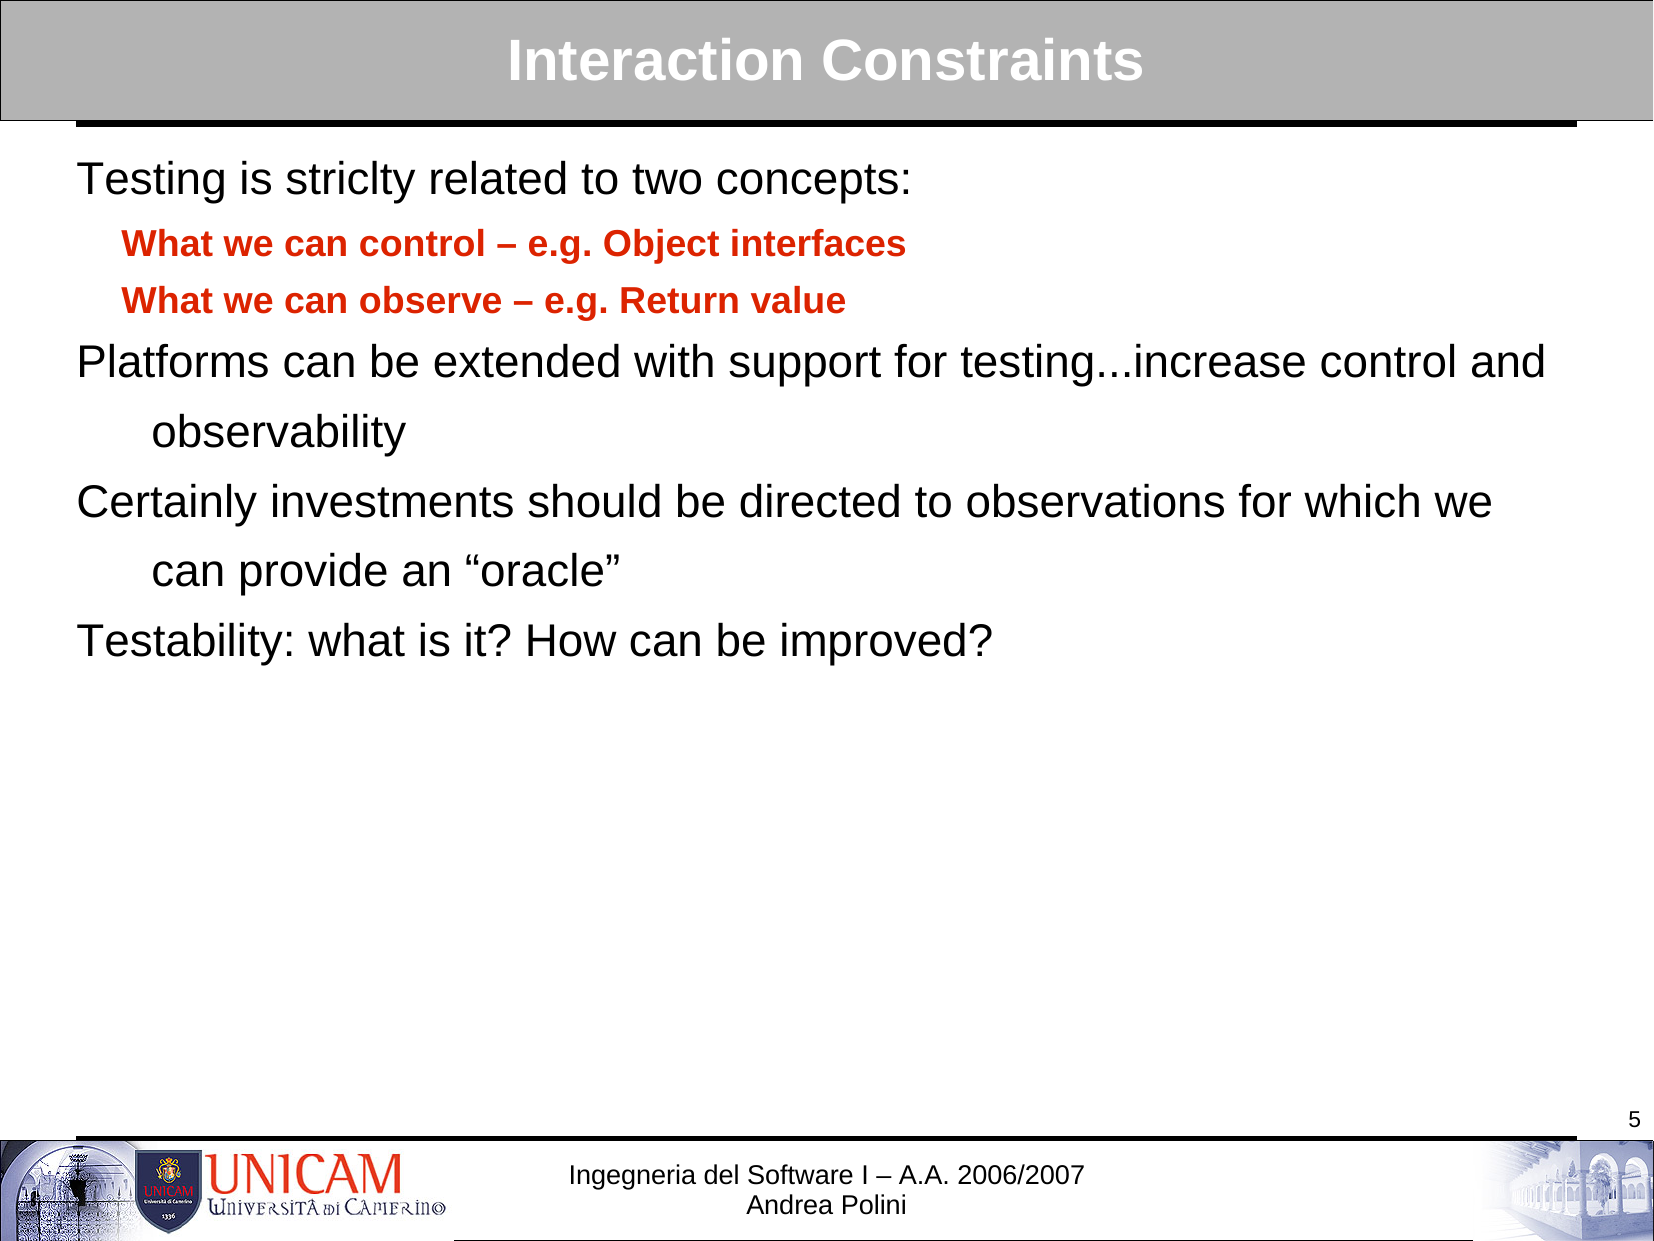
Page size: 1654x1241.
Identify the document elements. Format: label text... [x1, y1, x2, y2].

title Interaction Constraints [0, 0, 1653, 121]
list Testing is striclty related to two concepts: What we can control – e.g. Object interfaces What we can observe – e.g. Return value Platforms can be extended with support for testing...increase control and observability Certainly investments should be directed to observations for which we can provide an “oracle” Testability: what is it? How can be improved? [76, 152, 1577, 815]
picture [1473, 1141, 1654, 1241]
picture [0, 1141, 454, 1241]
